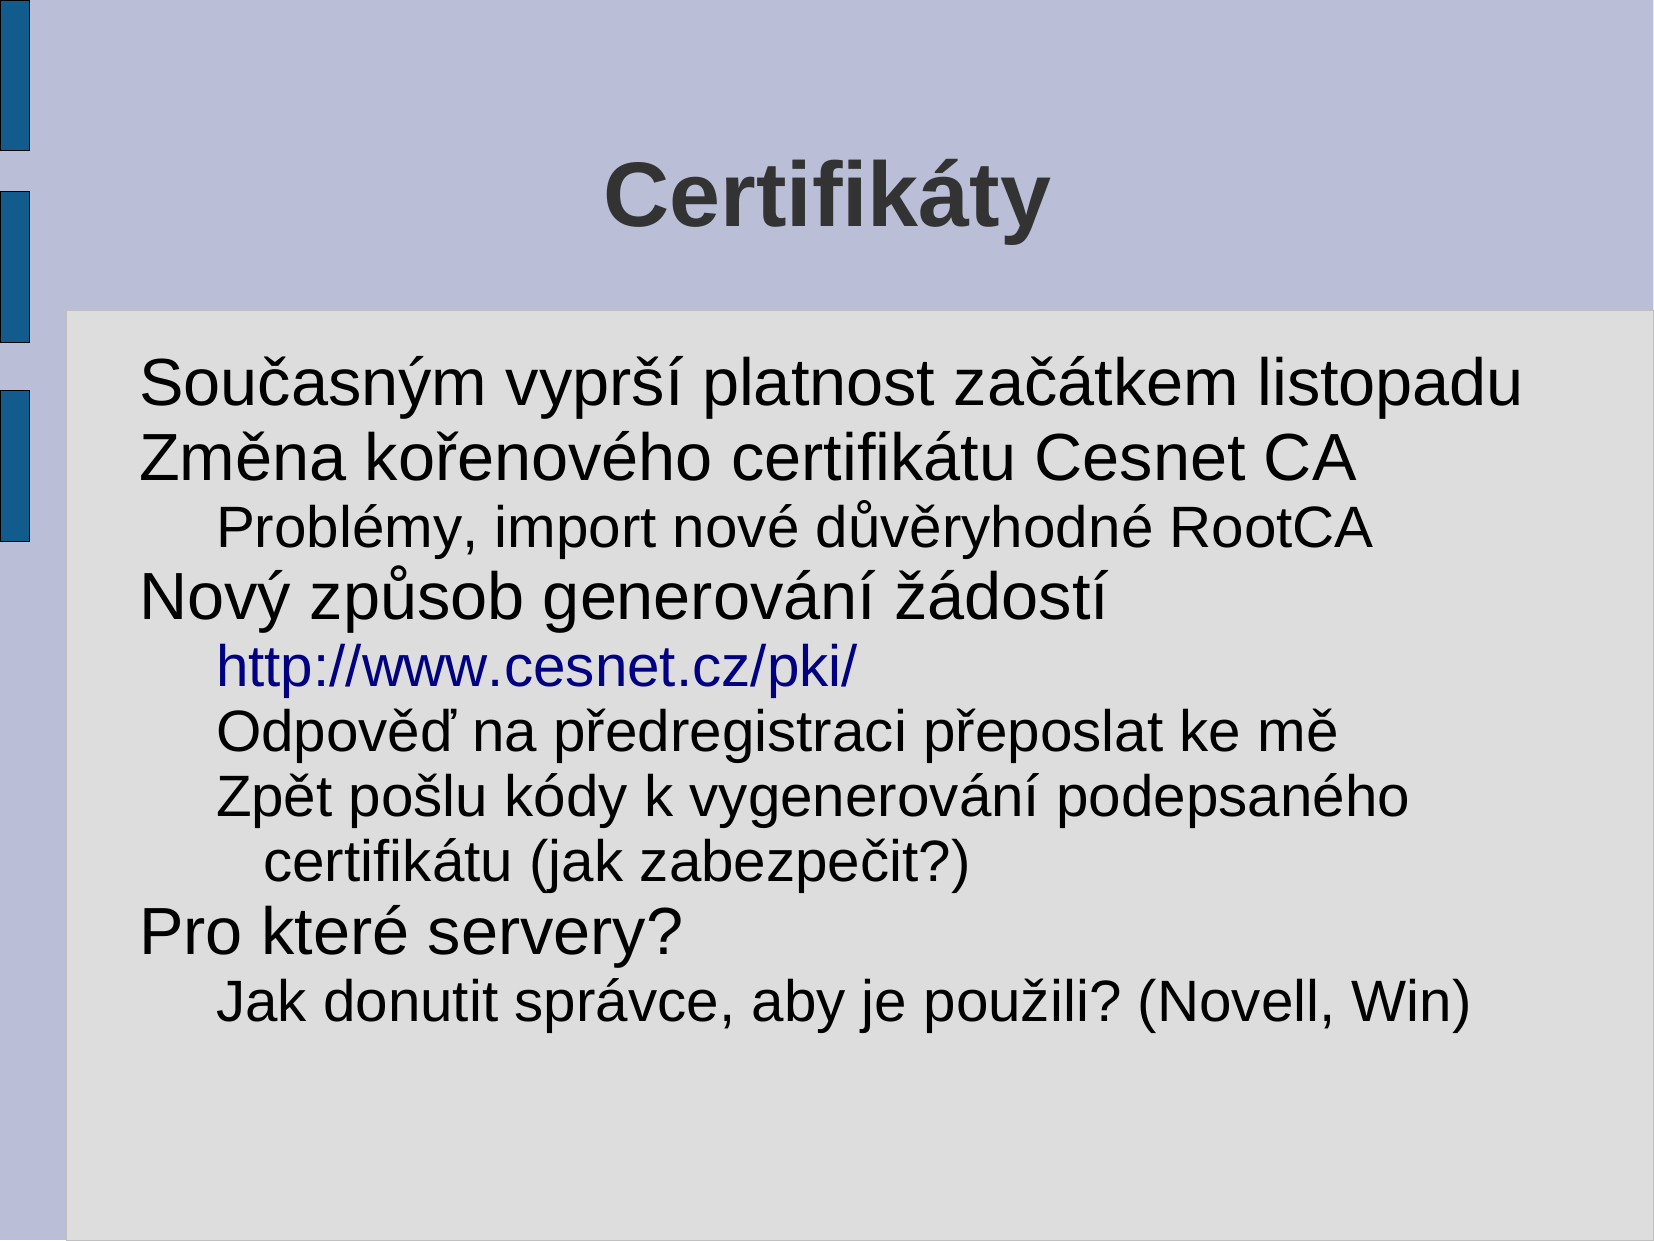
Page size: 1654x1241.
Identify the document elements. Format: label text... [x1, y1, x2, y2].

list Současným vyprší platnost začátkem listopadu Změna kořenového certifikátu Cesnet CA Problémy, import nové důvěryhodné RootCA Nový způsob generování žádostí http://www.cesnet.cz/pki/ Odpověď na předregistraci přeposlat ke mě Zpět pošlu kódy k vygenerování podepsaného certifikátu (jak zabezpečit?) Pro které servery? Jak donutit správce, aby je použili? (Novell, Win) [121, 344, 1534, 1172]
title Certifikáty [121, 91, 1534, 299]
